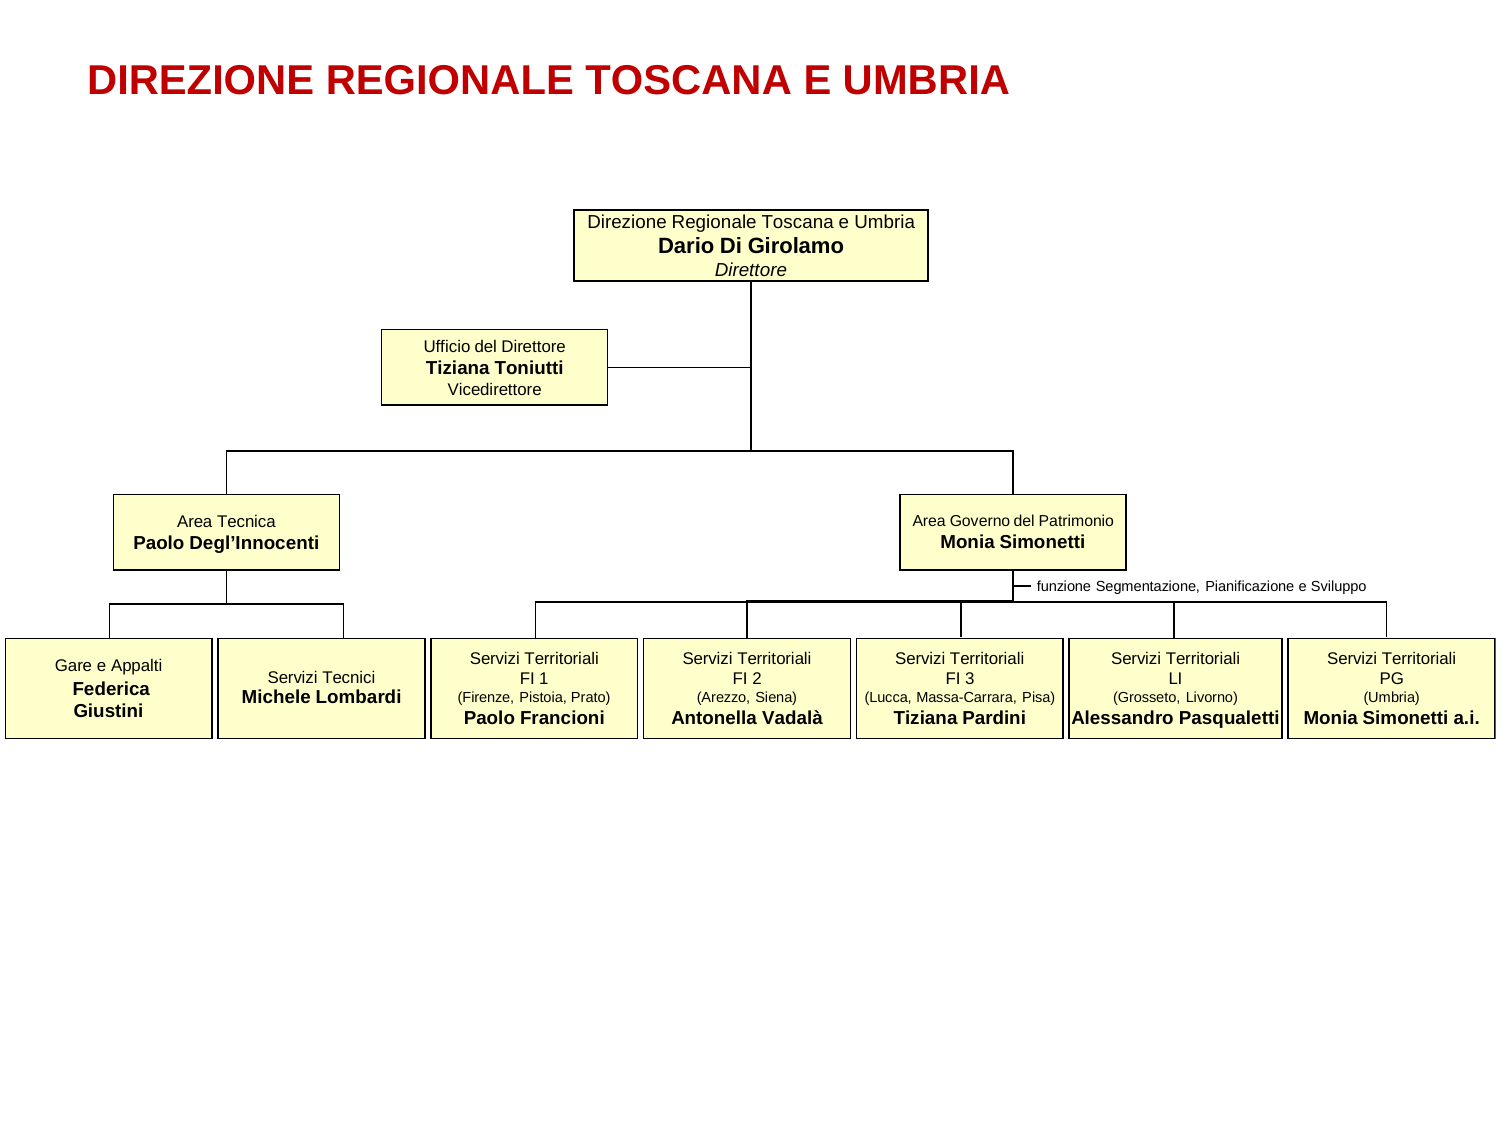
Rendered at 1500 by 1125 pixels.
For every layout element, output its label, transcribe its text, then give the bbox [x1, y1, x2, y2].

text_box DIREZIONE REGIONALE TOSCANA E UMBRIA [72, 45, 1462, 128]
picture [4, 203, 1496, 740]
